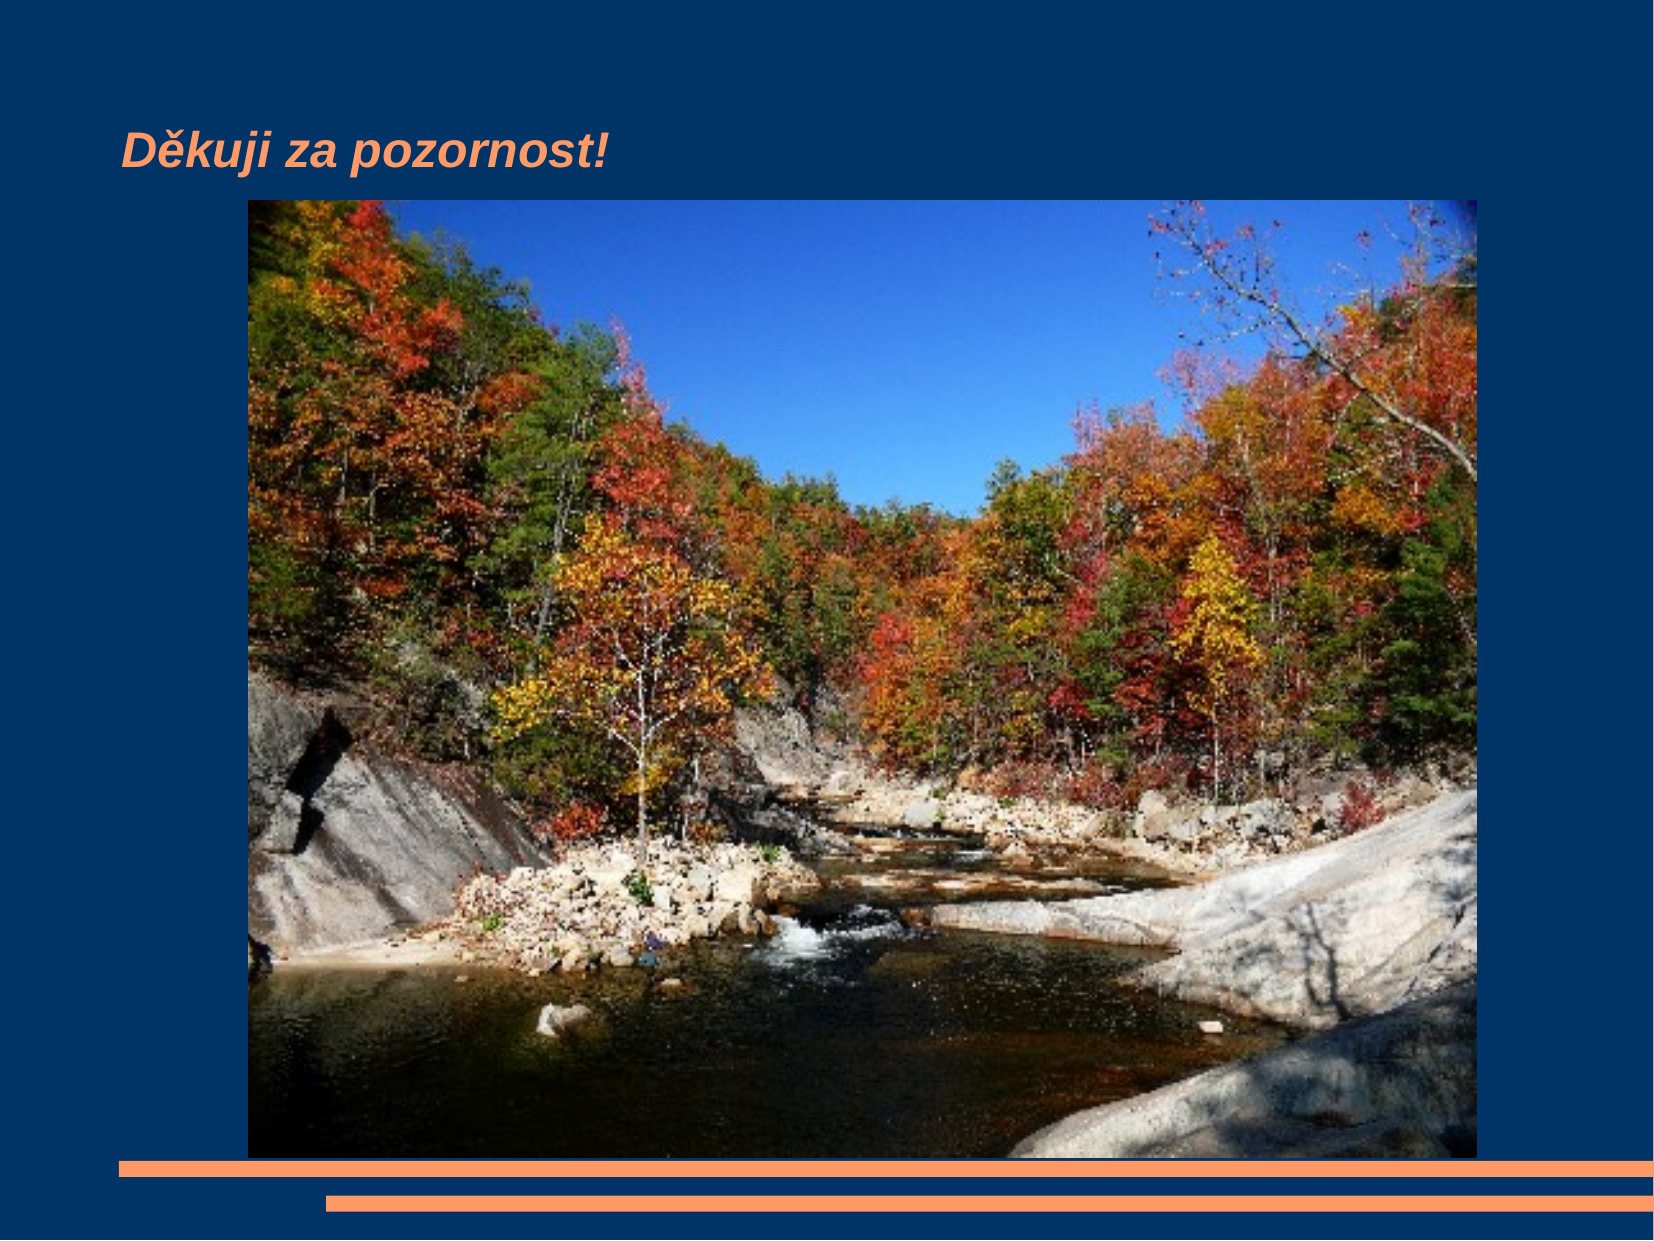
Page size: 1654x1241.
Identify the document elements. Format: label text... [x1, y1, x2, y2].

title Děkuji za pozornost! [121, 46, 1534, 254]
picture [248, 200, 1477, 1158]
